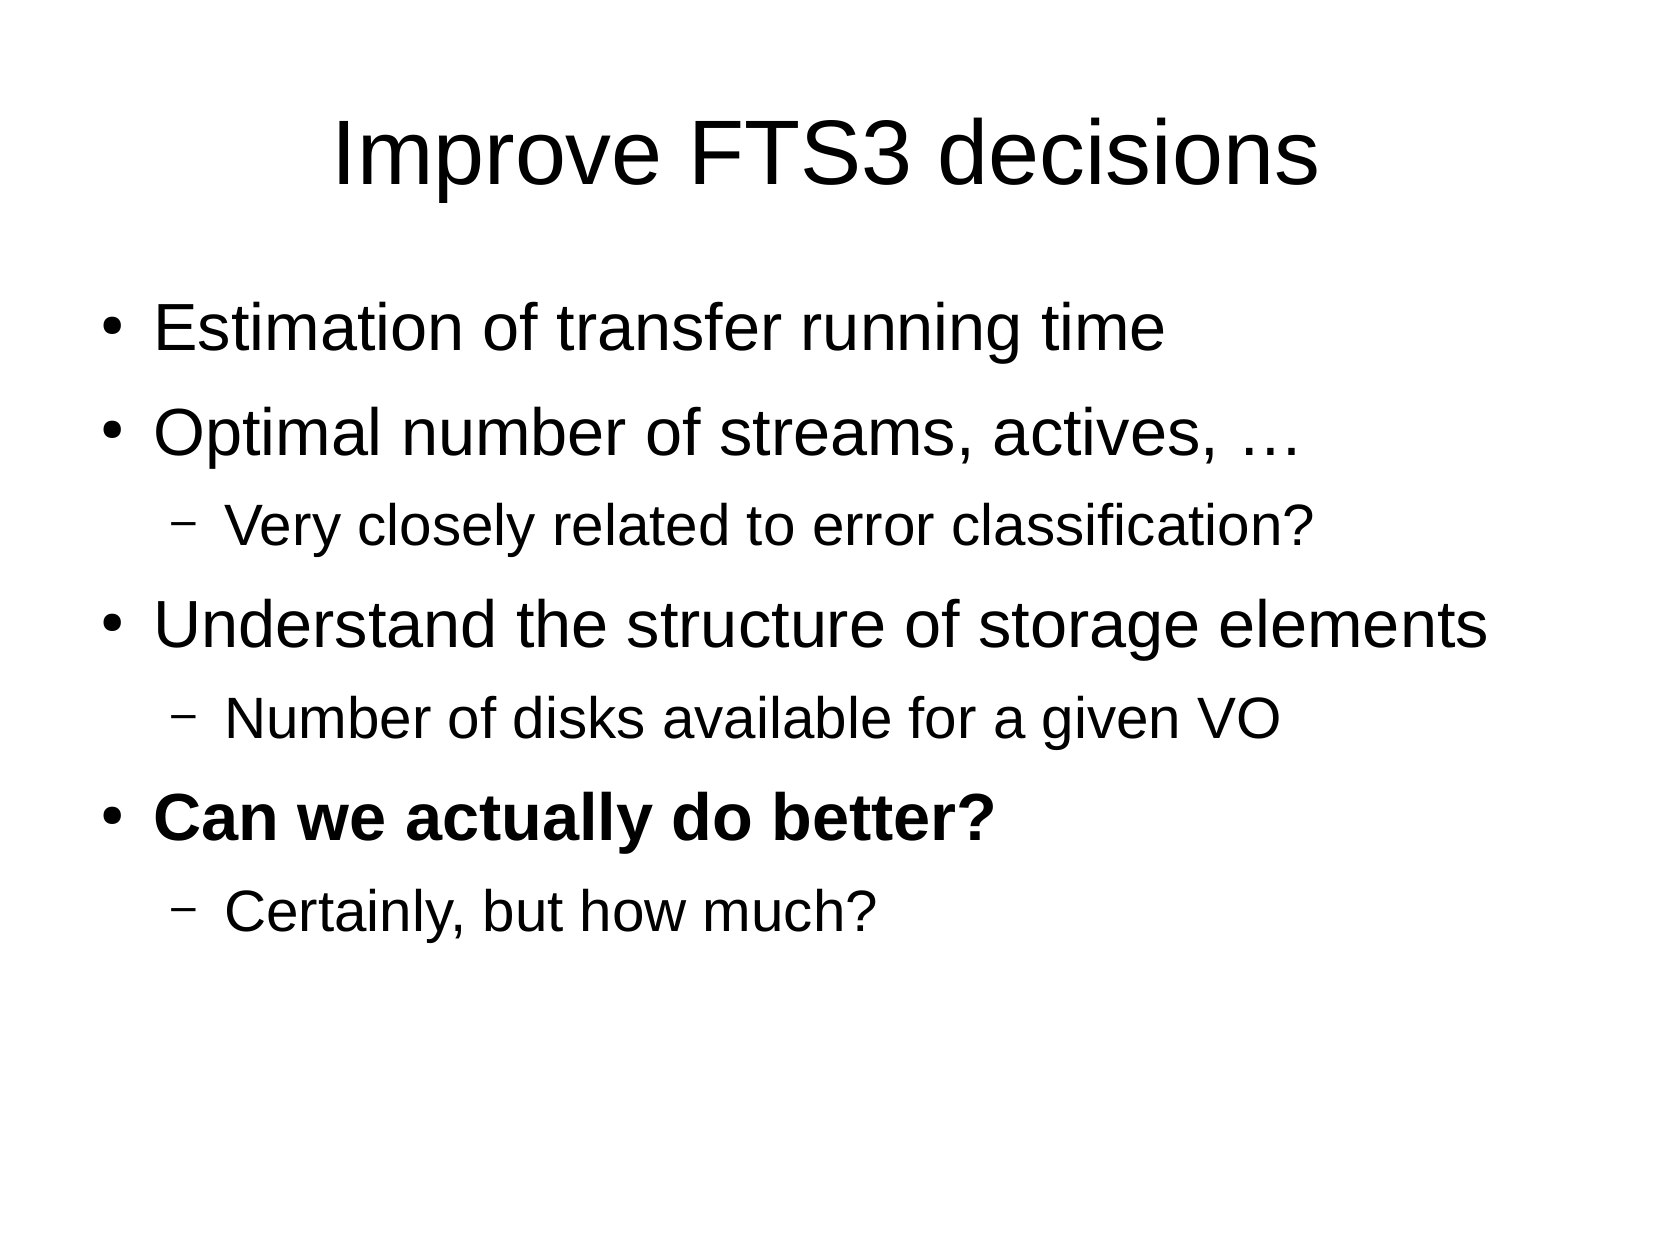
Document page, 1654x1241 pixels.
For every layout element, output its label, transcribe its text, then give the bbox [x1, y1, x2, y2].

list Estimation of transfer running time Optimal number of streams, actives, … Very closely related to error classification? Understand the structure of storage elements Number of disks available for a given VO Can we actually do better? Certainly, but how much? [82, 290, 1571, 1010]
title Improve FTS3 decisions [82, 49, 1571, 257]
